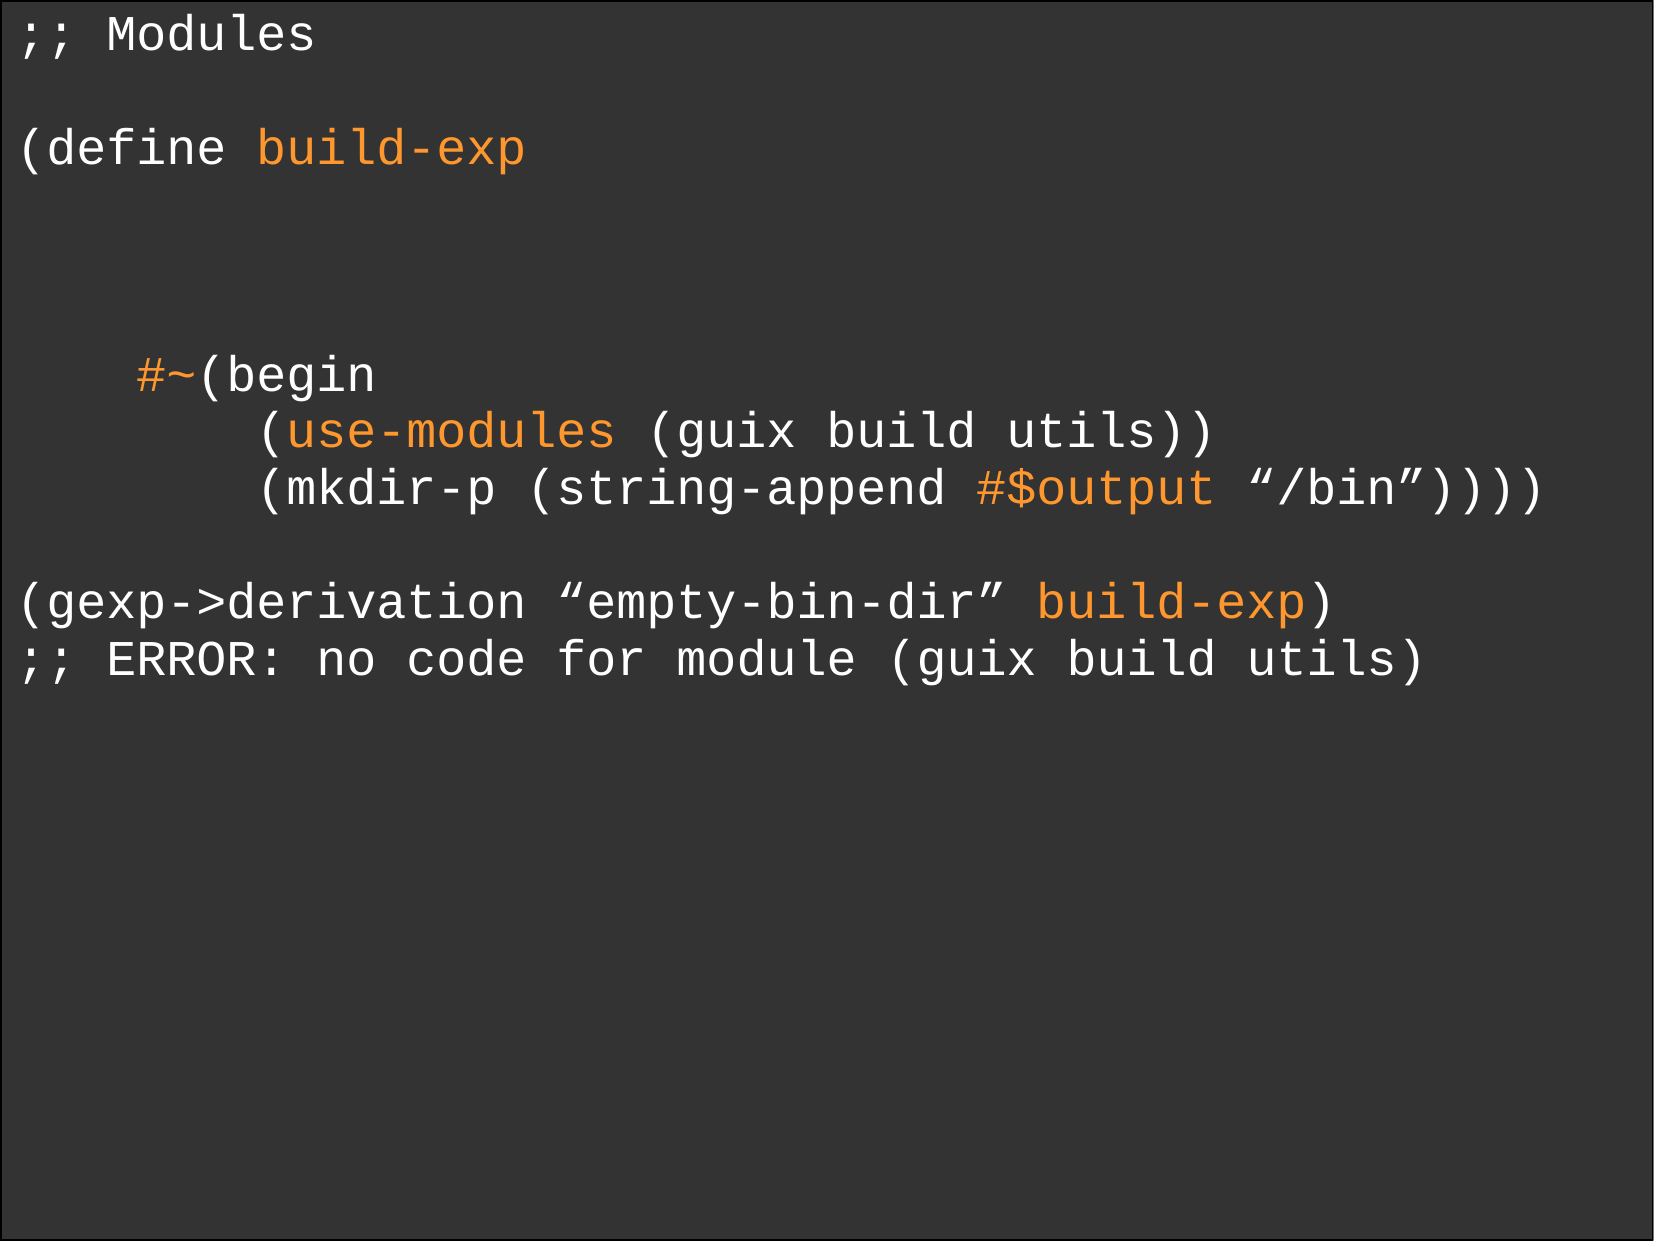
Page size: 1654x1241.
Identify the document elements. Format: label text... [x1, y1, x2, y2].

text_box ;; Modules (define build-exp #~(begin (use-modules (guix build utils)) (mkdir-p (string-append #$output “/bin”)))) (gexp->derivation “empty-bin-dir” build-exp) ;; ERROR: no code for module (guix build utils) [0, 0, 1654, 1241]
